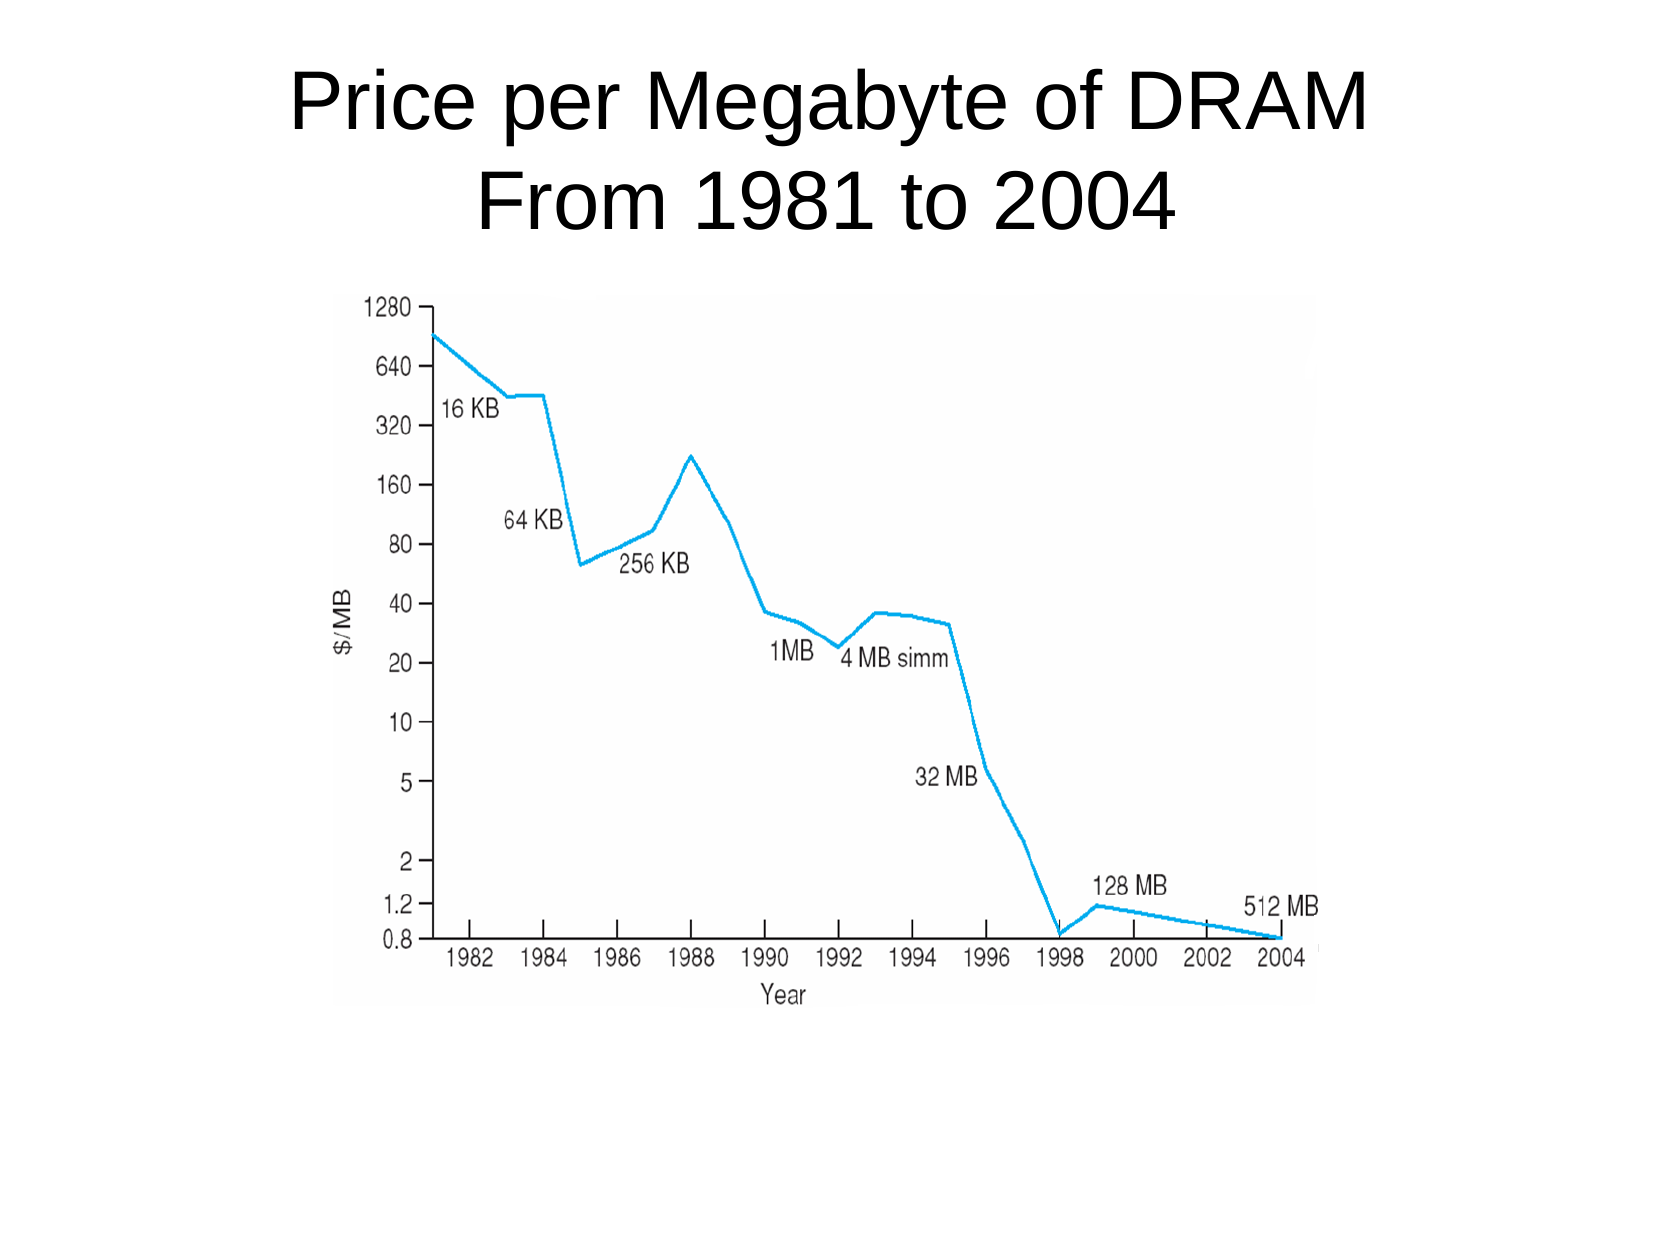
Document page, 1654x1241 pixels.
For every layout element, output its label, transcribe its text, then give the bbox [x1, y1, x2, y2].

title Price per Megabyte of DRAM From 1981 to 2004 [82, 35, 1571, 257]
picture [332, 290, 1321, 1010]
